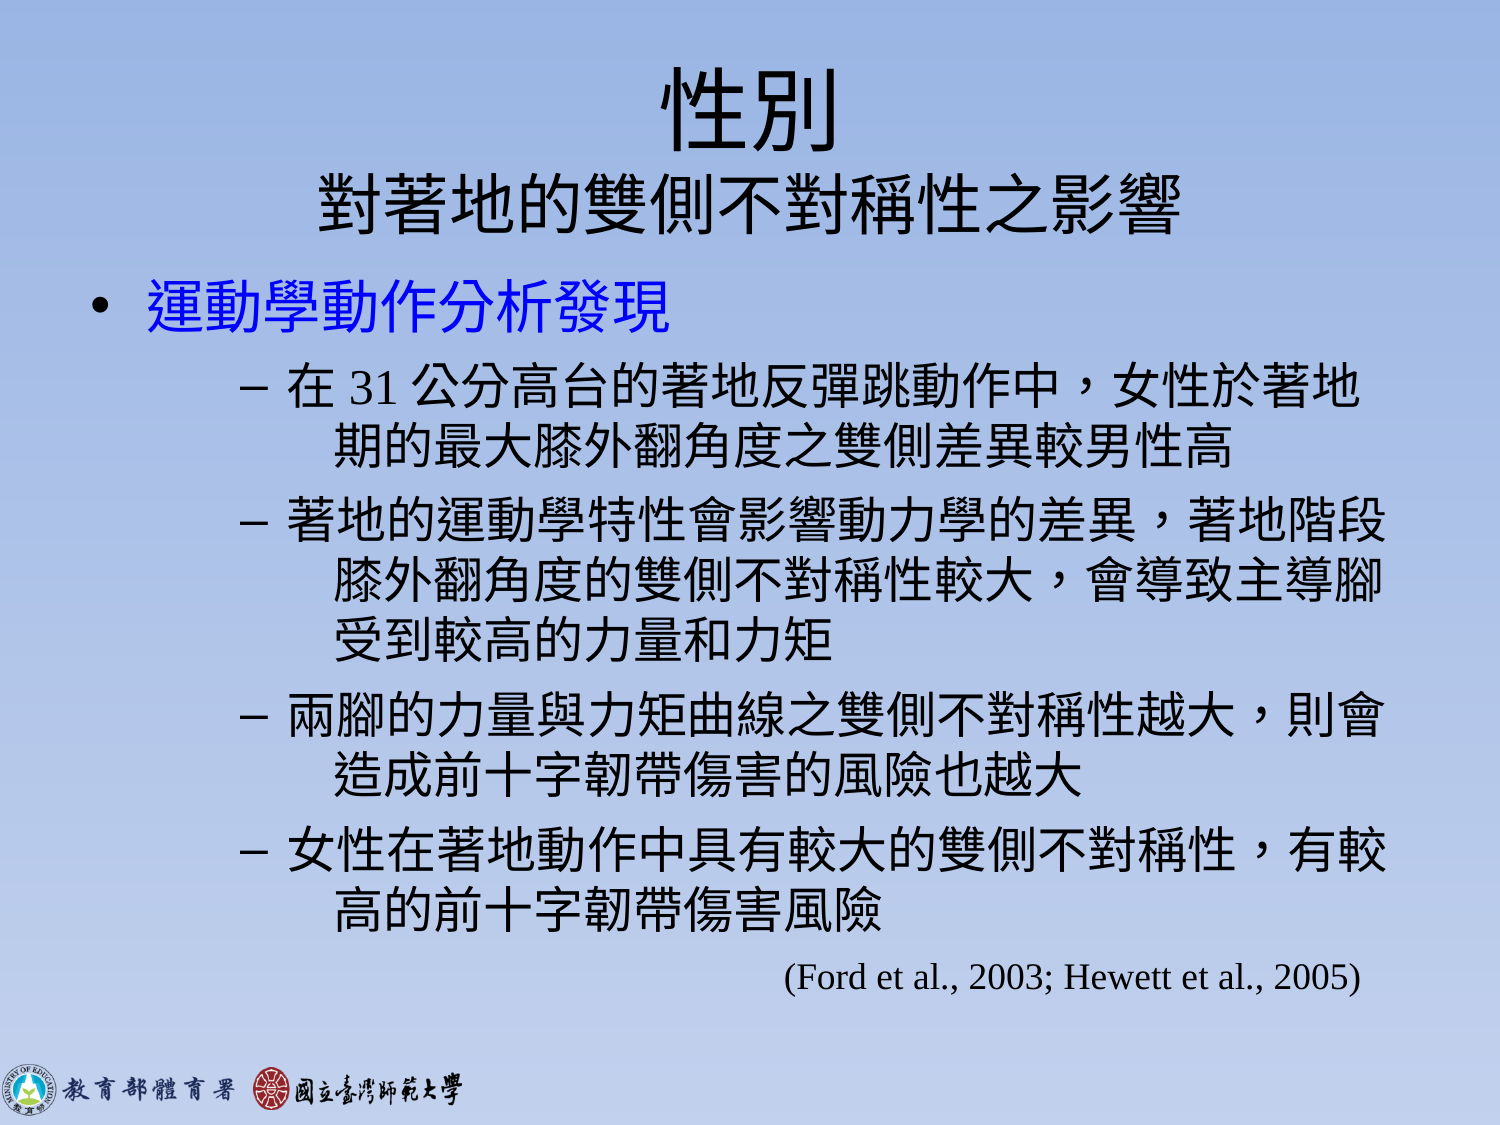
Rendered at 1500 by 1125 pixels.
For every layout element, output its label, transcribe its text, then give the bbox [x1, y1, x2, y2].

title 性別 對著地的雙側不對稱性之影響 [75, 45, 1426, 233]
text_box (Ford et al., 2003; Hewett et al., 2005) [769, 944, 1377, 1004]
list 運動學動作分析發現 在31公分高台的著地反彈跳動作中，女性於著地期的最大膝外翻角度之雙側差異較男性高 著地的運動學特性會影響動力學的差異，著地階段膝外翻角度的雙側不對稱性較大，會導致主導腳受到較高的力量和力矩 兩腳的力量與力矩曲線之雙側不對稱性越大，則會造成前十字韌帶傷害的風險也越大 女性在著地動作中具有較大的雙側不對稱性，有較高的前十字韌帶傷害風險 [75, 262, 1426, 1005]
